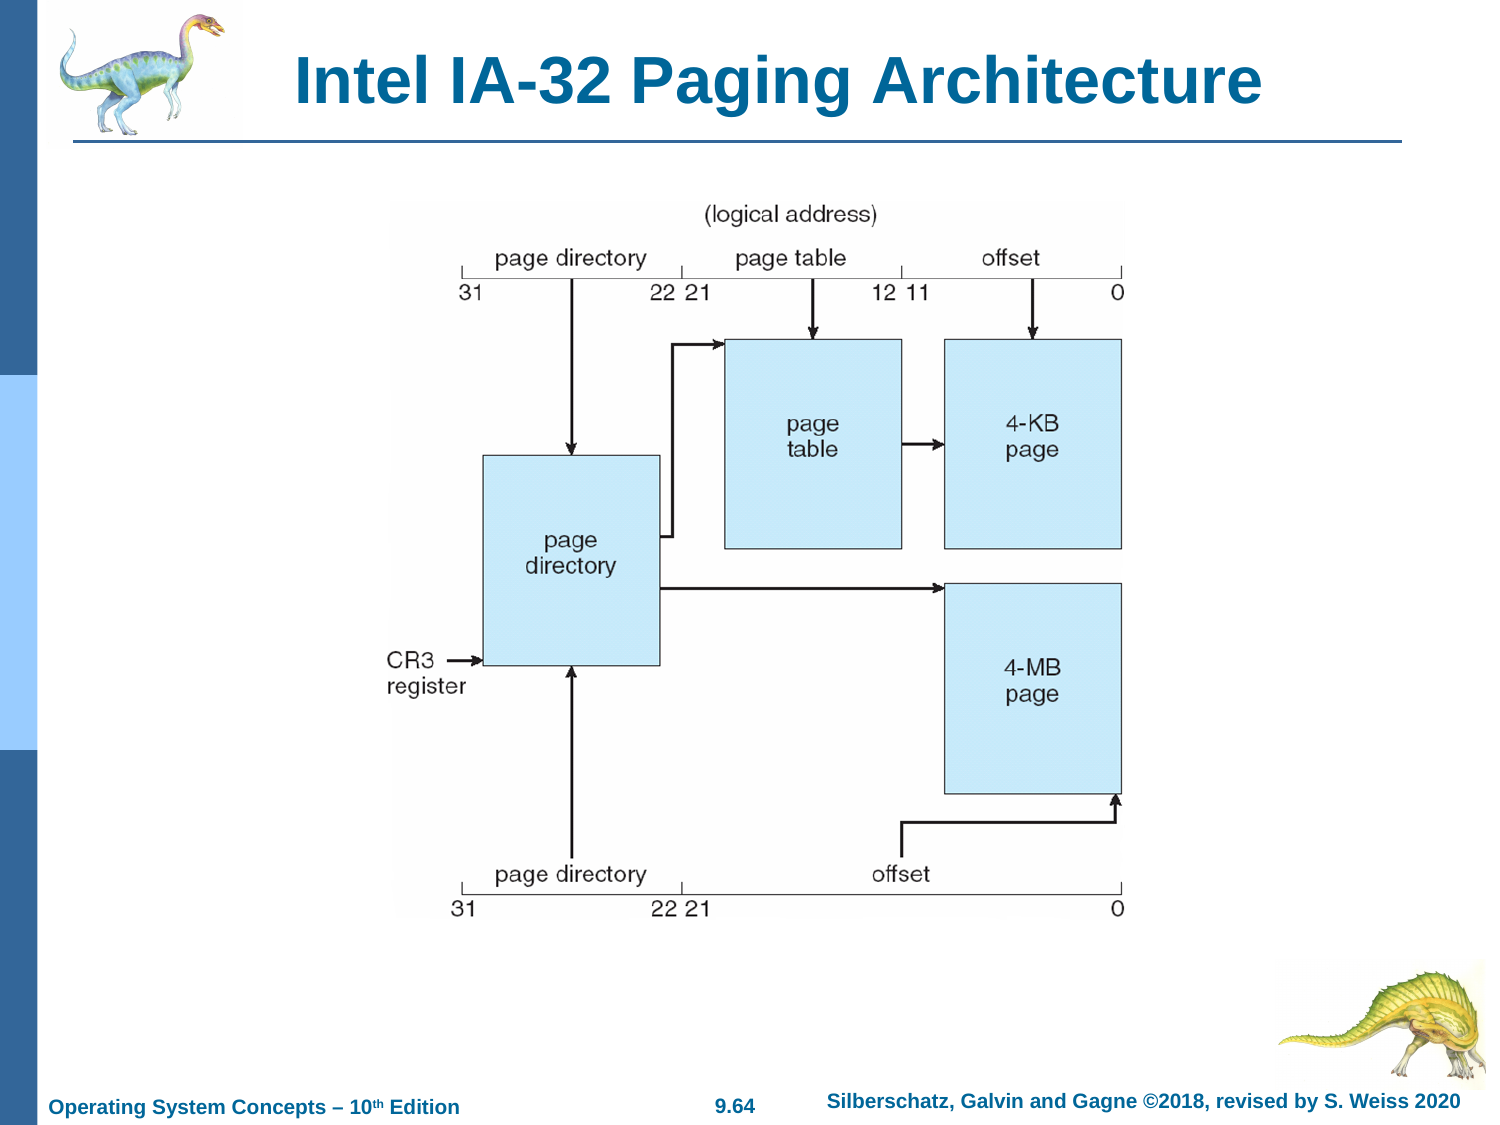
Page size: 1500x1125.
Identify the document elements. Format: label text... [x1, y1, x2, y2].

picture [1275, 959, 1486, 1090]
title Intel IA-32 Paging Architecture [134, 29, 1425, 125]
picture [46, 0, 243, 149]
picture [385, 200, 1125, 922]
